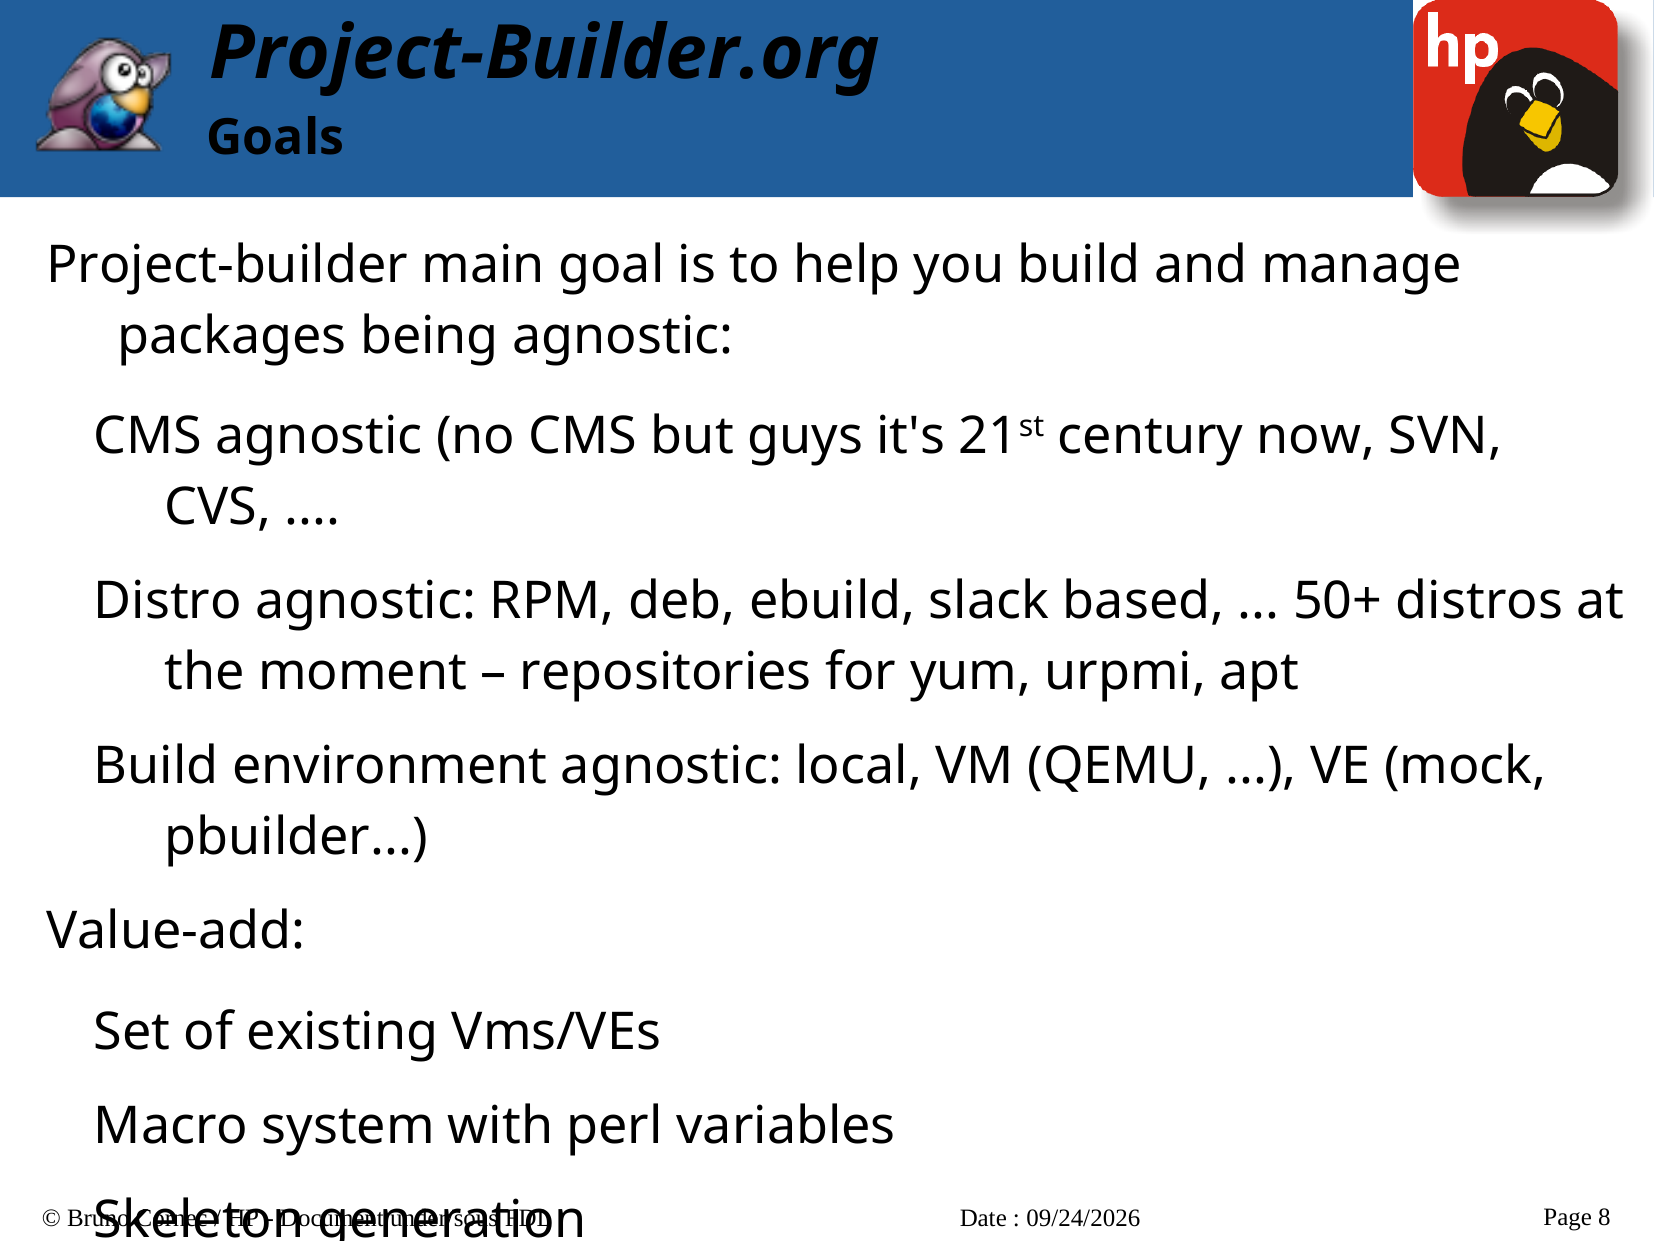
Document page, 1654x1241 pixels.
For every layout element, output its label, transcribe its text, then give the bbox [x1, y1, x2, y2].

picture [0, 0, 211, 199]
title Goals [206, 56, 1121, 218]
list Project-builder main goal is to help you build and manage packages being agnostic: CMS agnostic (no CMS but guys it's 21st century now, SVN, CVS, .... Distro agnostic: RPM, deb, ebuild, slack based, ... 50+ distros at the moment – repositories for yum, urpmi, apt Build environment agnostic: local, VM (QEMU, ...), VE (mock, pbuilder...) Value-add: Set of existing Vms/VEs Macro system with perl variables Skeleton generation No project impact [34, 227, 1642, 1216]
picture [1413, 0, 1654, 235]
